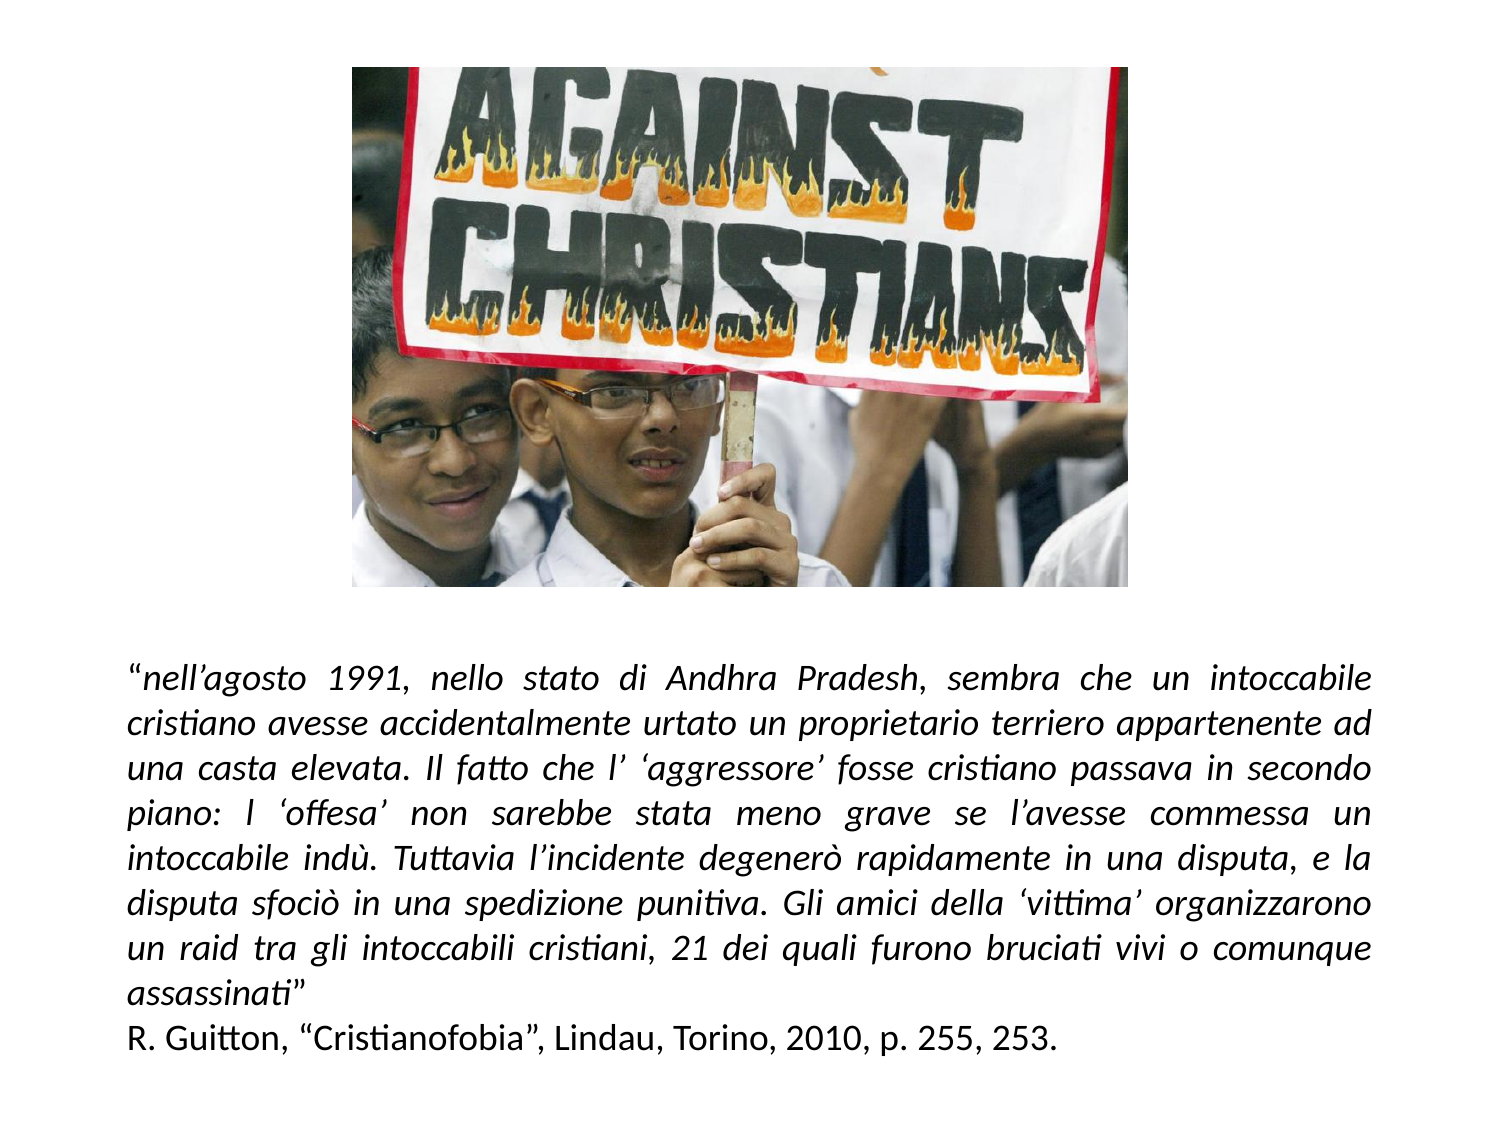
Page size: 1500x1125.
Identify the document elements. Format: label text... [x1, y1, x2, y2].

text_box “nell’agosto 1991, nello stato di Andhra Pradesh, sembra che un intoccabile cristiano avesse accidentalmente urtato un proprietario terriero appartenente ad una casta elevata. Il fatto che l’ ‘aggressore’ fosse cristiano passava in secondo piano: l ‘offesa’ non sarebbe stata meno grave se l’avesse commessa un intoccabile indù. Tuttavia l’incidente degenerò rapidamente in una disputa, e la disputa sfociò in una spedizione punitiva. Gli amici della ‘vittima’ organizzarono un raid tra gli intoccabili cristiani, 21 dei quali furono bruciati vivi o comunque assassinati” R. Guitton, “Cristianofobia”, Lindau, Torino, 2010, p. 255, 253. [112, 555, 1388, 1066]
picture [352, 67, 1128, 587]
